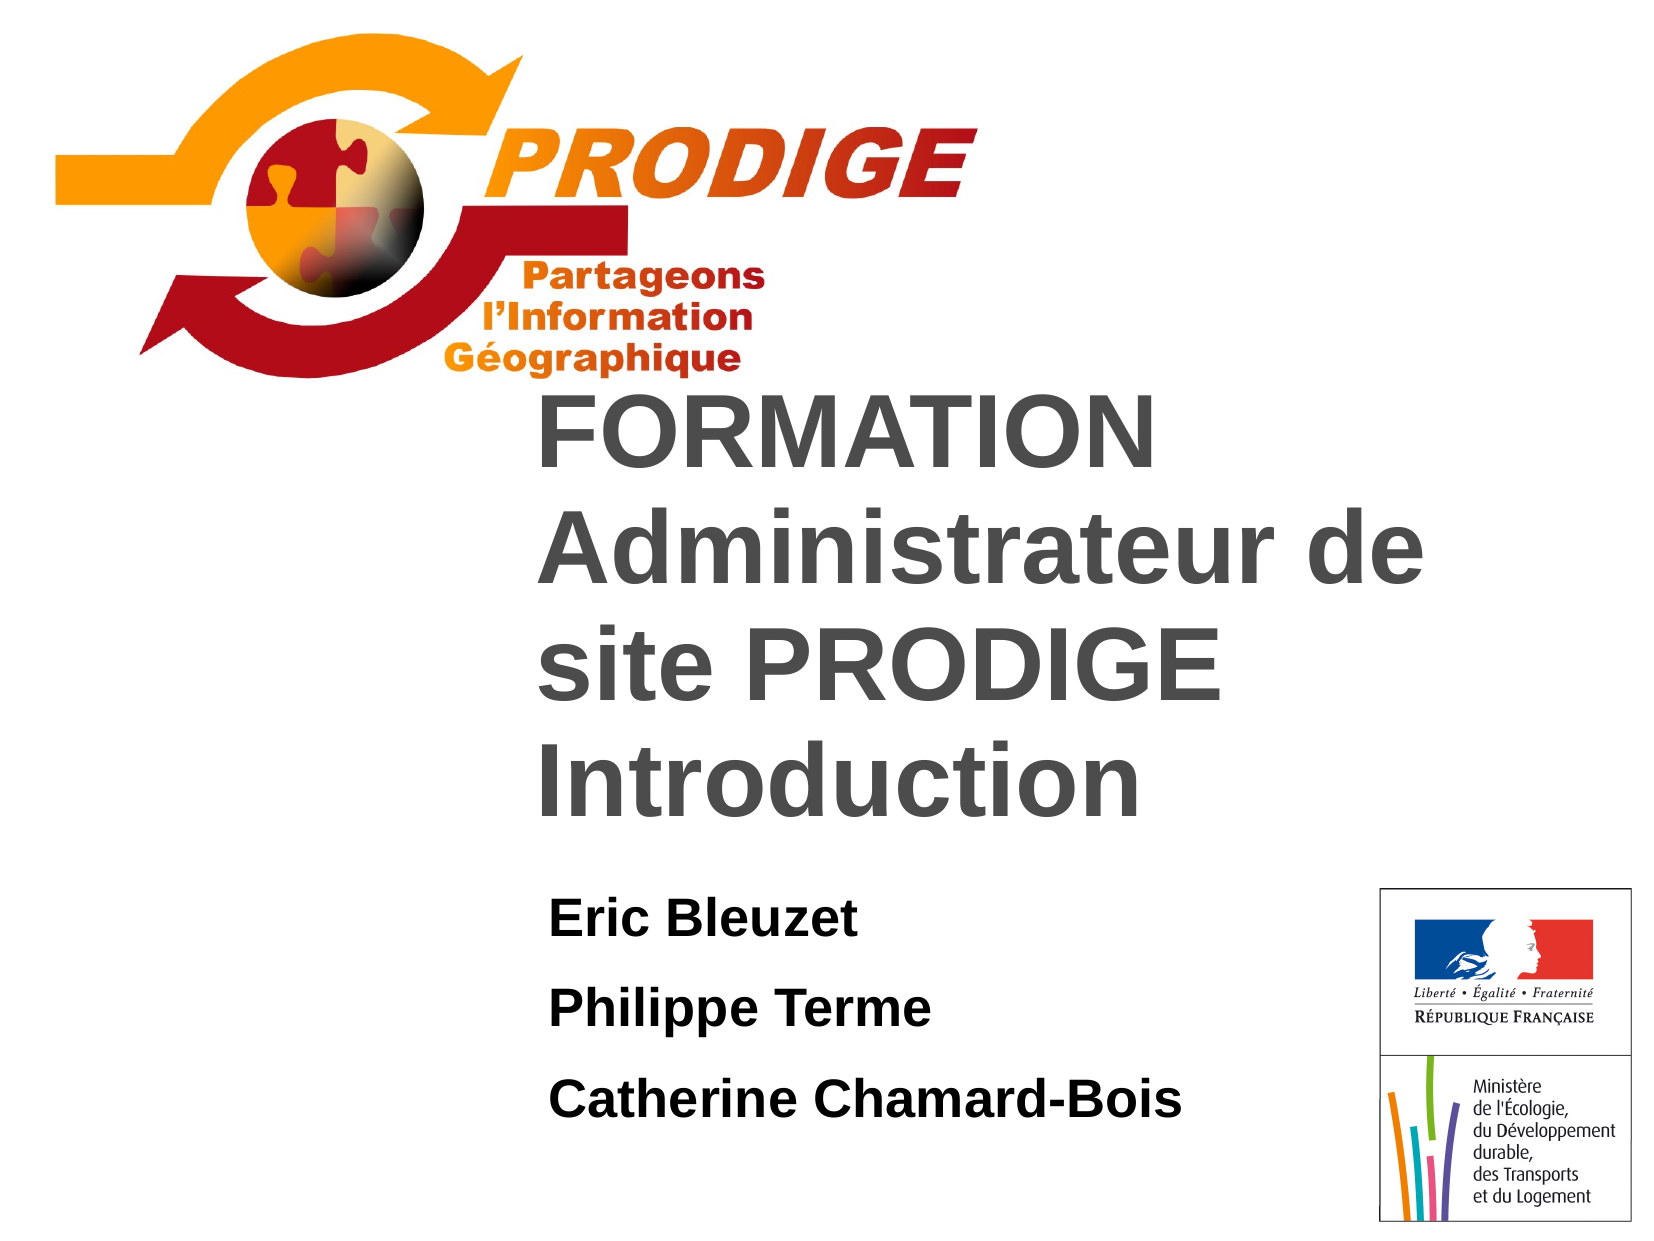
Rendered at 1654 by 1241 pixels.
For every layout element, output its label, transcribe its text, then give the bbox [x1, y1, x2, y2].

picture [1379, 888, 1632, 1222]
subtitle Eric Bleuzet Philippe Terme Catherine Chamard-Bois [548, 885, 1336, 1131]
title FORMATION Administrateur de site PRODIGE Introduction [535, 373, 1480, 839]
picture [55, 33, 978, 379]
